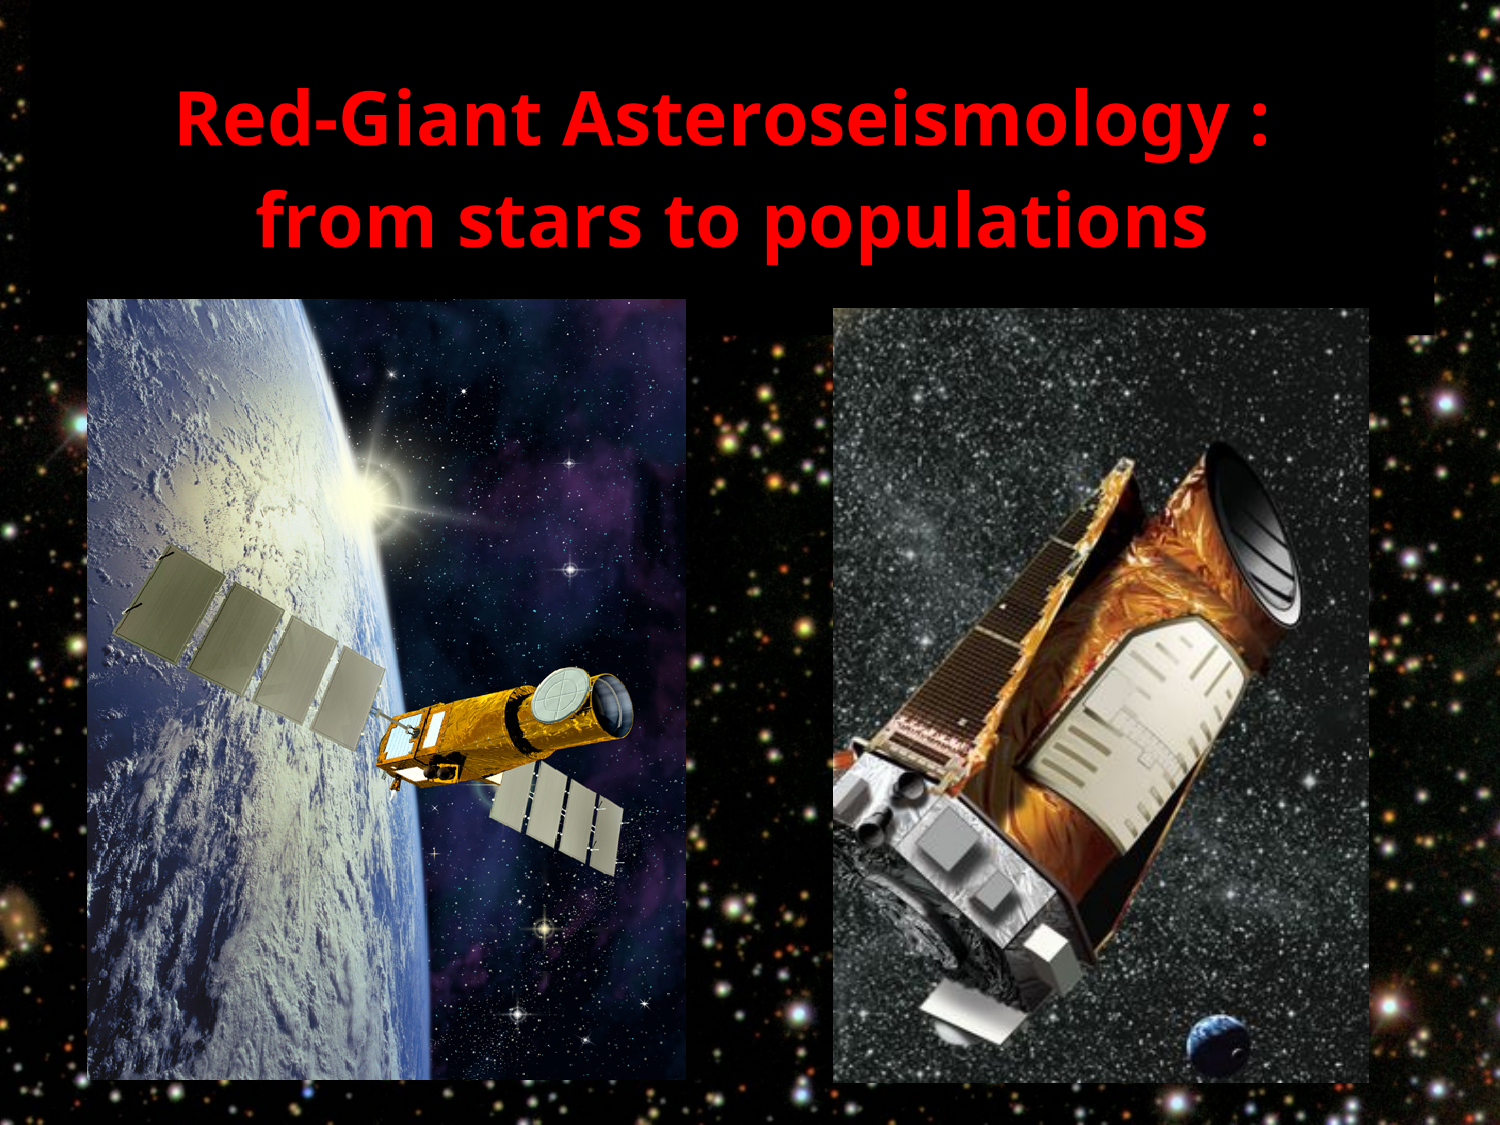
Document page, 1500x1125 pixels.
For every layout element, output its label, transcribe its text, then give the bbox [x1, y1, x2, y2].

picture [0, 0, 1500, 1125]
title Red-Giant Asteroseismology : from stars to populations [30, 0, 1435, 336]
